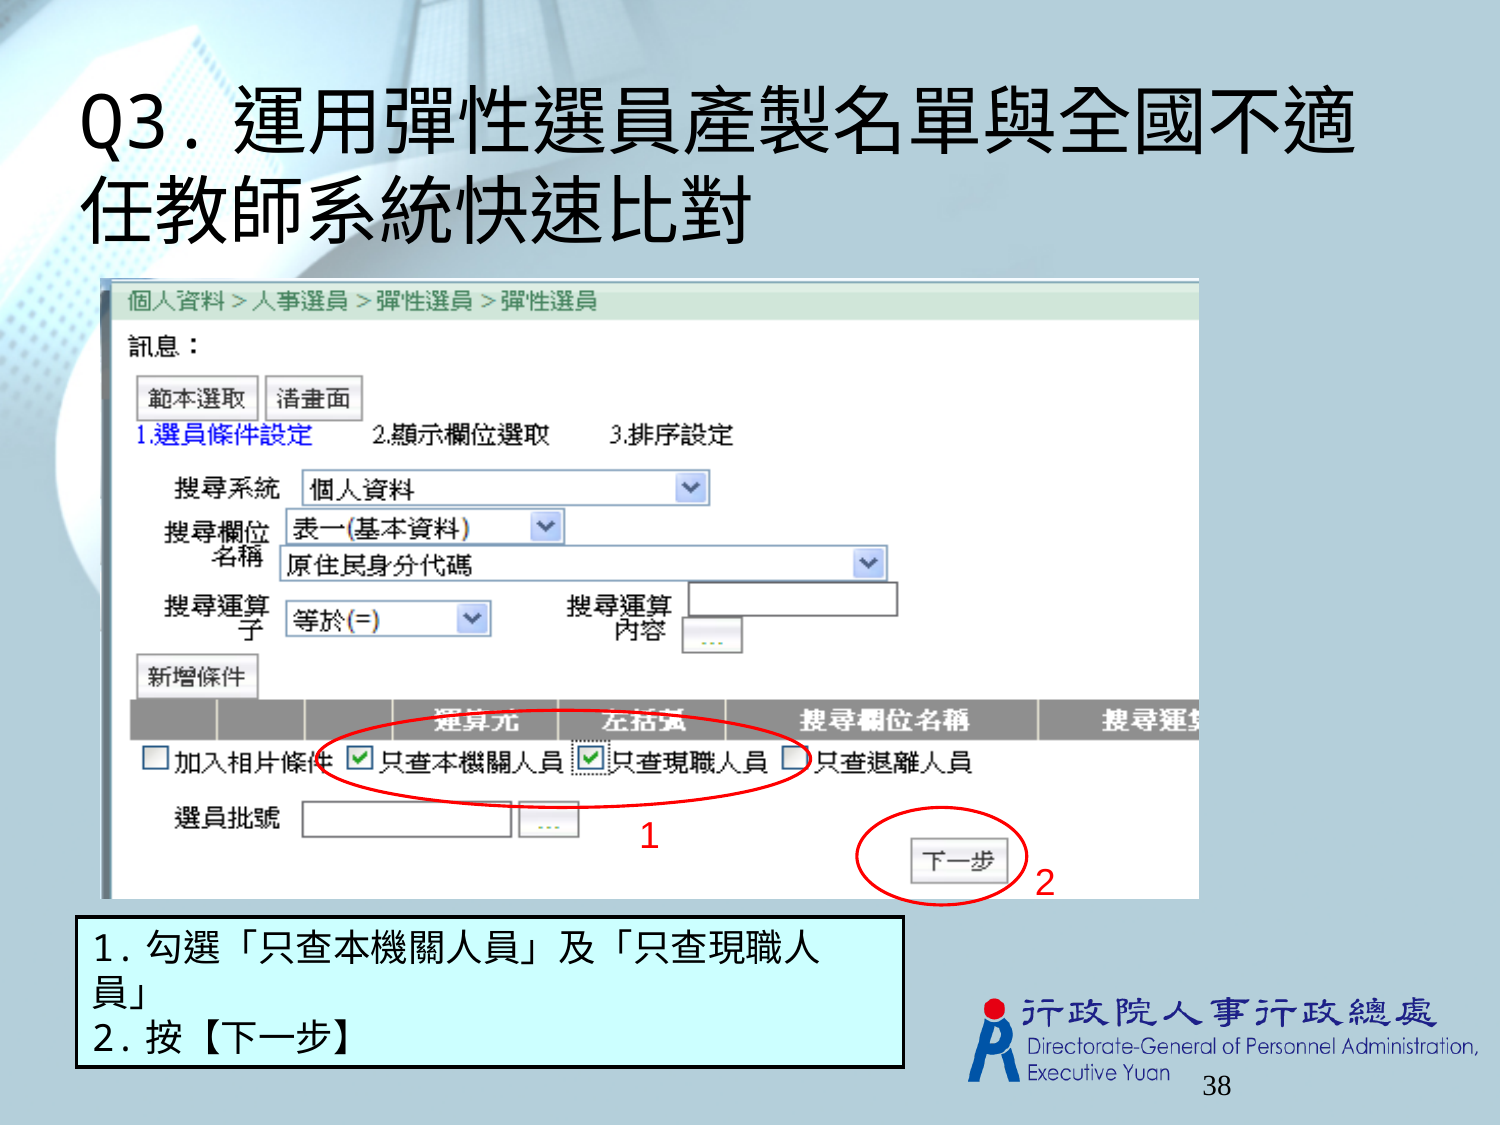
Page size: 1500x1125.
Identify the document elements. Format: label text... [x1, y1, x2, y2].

text_box [1187, 1058, 1500, 1125]
picture [100, 278, 1199, 899]
picture [991, 878, 1021, 899]
text_box 1.勾選「只查本機關人員」及「只查現職人員」 2.按【下一步】 [76, 916, 904, 1026]
text_box 1 [631, 810, 668, 856]
text_box Q3.運用彈性選員產製名單與全國不適任教師系統快速比對 [65, 66, 1400, 261]
picture [859, 809, 1025, 899]
text_box 2 [1021, 857, 1069, 903]
